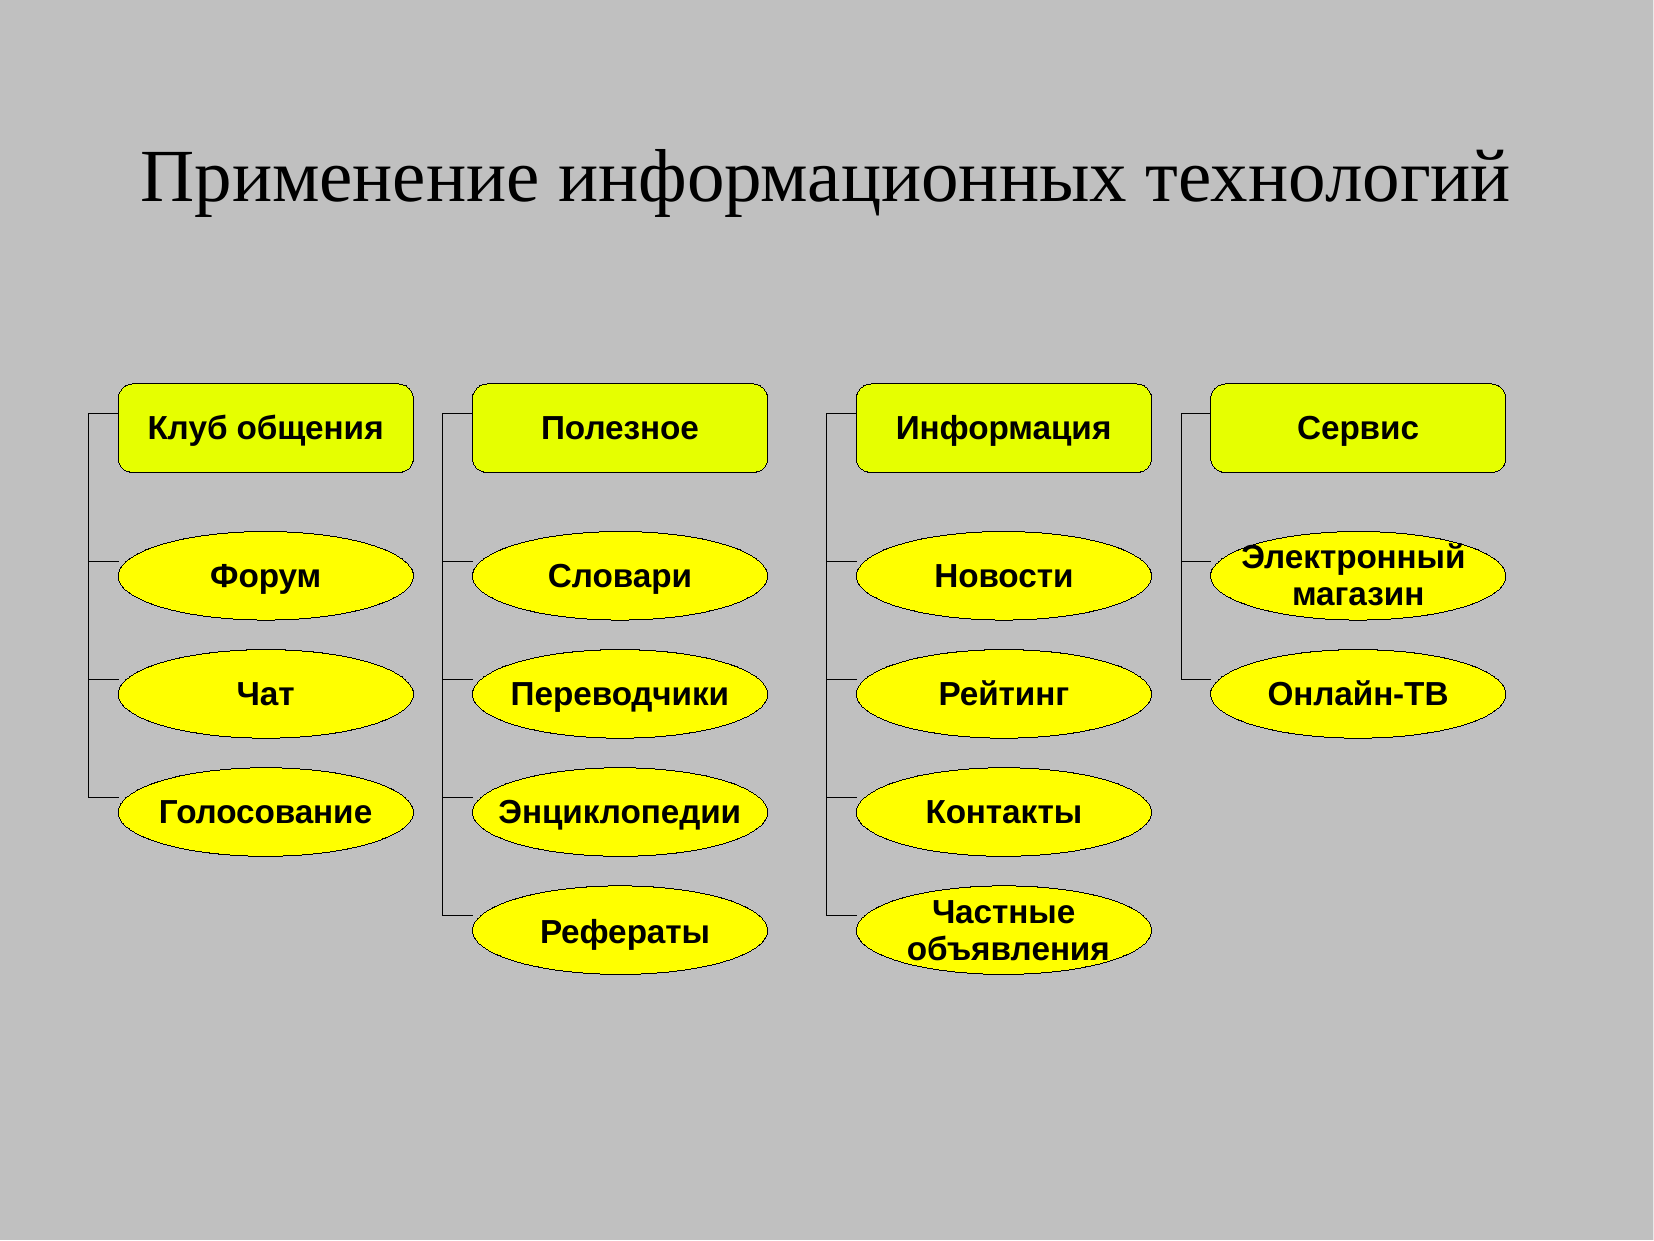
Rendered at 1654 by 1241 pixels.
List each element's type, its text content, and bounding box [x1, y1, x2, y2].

text_box Информация [856, 383, 1152, 473]
text_box Форум [118, 531, 414, 621]
text_box Сервис [1210, 383, 1506, 473]
text_box Новости [856, 531, 1152, 621]
text_box Рейтинг [856, 649, 1152, 739]
title Применение информационных технологий [82, 56, 1571, 296]
text_box Онлайн-ТВ [1210, 649, 1506, 739]
text_box Переводчики [472, 649, 768, 739]
text_box Полезное [472, 383, 768, 473]
text_box Чат [118, 649, 414, 739]
text_box Словари [472, 531, 768, 621]
text_box Контакты [856, 767, 1152, 857]
text_box Энциклопедии [472, 767, 768, 857]
text_box Клуб общения [118, 383, 414, 473]
text_box Рефераты [472, 885, 768, 975]
text_box Электронный магазин [1210, 531, 1506, 621]
text_box Голосование [118, 767, 414, 857]
text_box Частные объявления [856, 885, 1152, 975]
